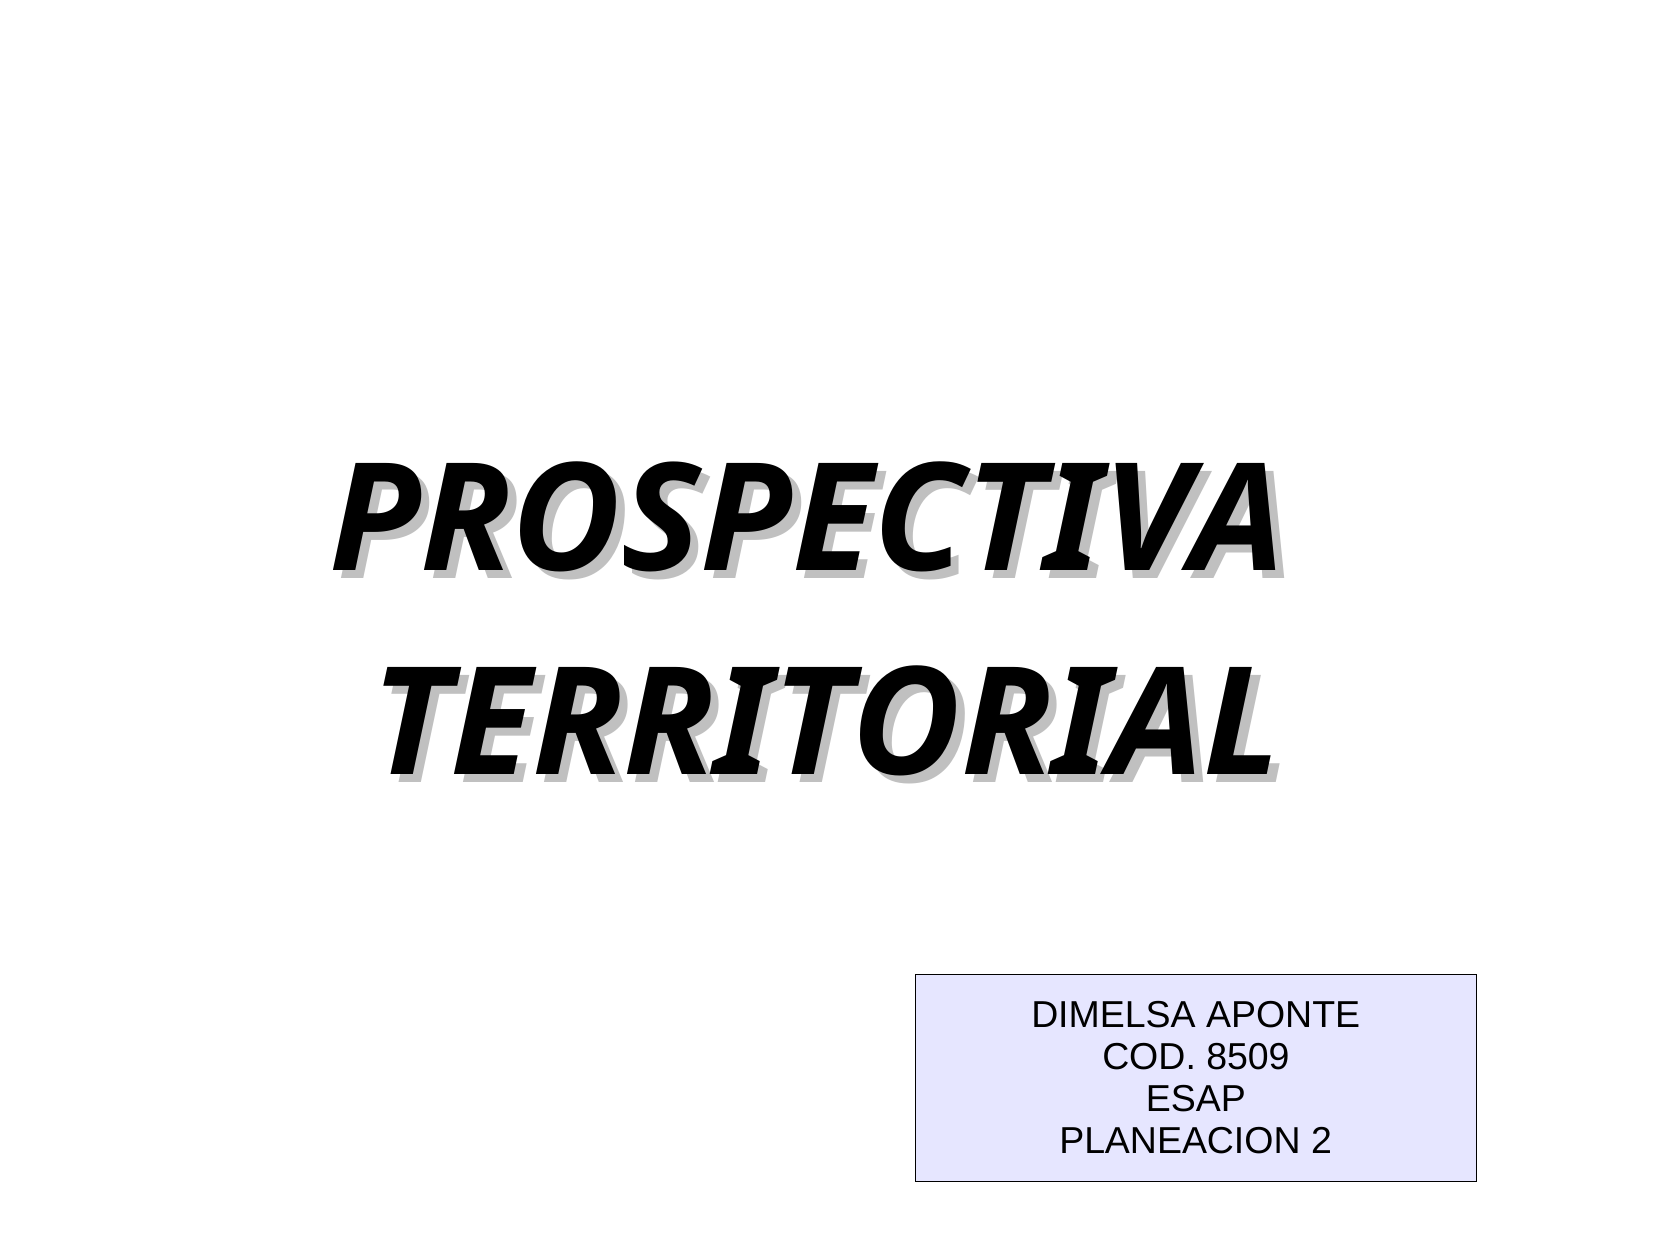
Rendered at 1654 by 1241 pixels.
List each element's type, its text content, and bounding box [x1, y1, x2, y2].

title PROSPECTIVA TERRITORIAL [82, 0, 1571, 824]
text_box DIMELSA APONTE COD. 8509 ESAP PLANEACION 2 [915, 974, 1477, 1182]
